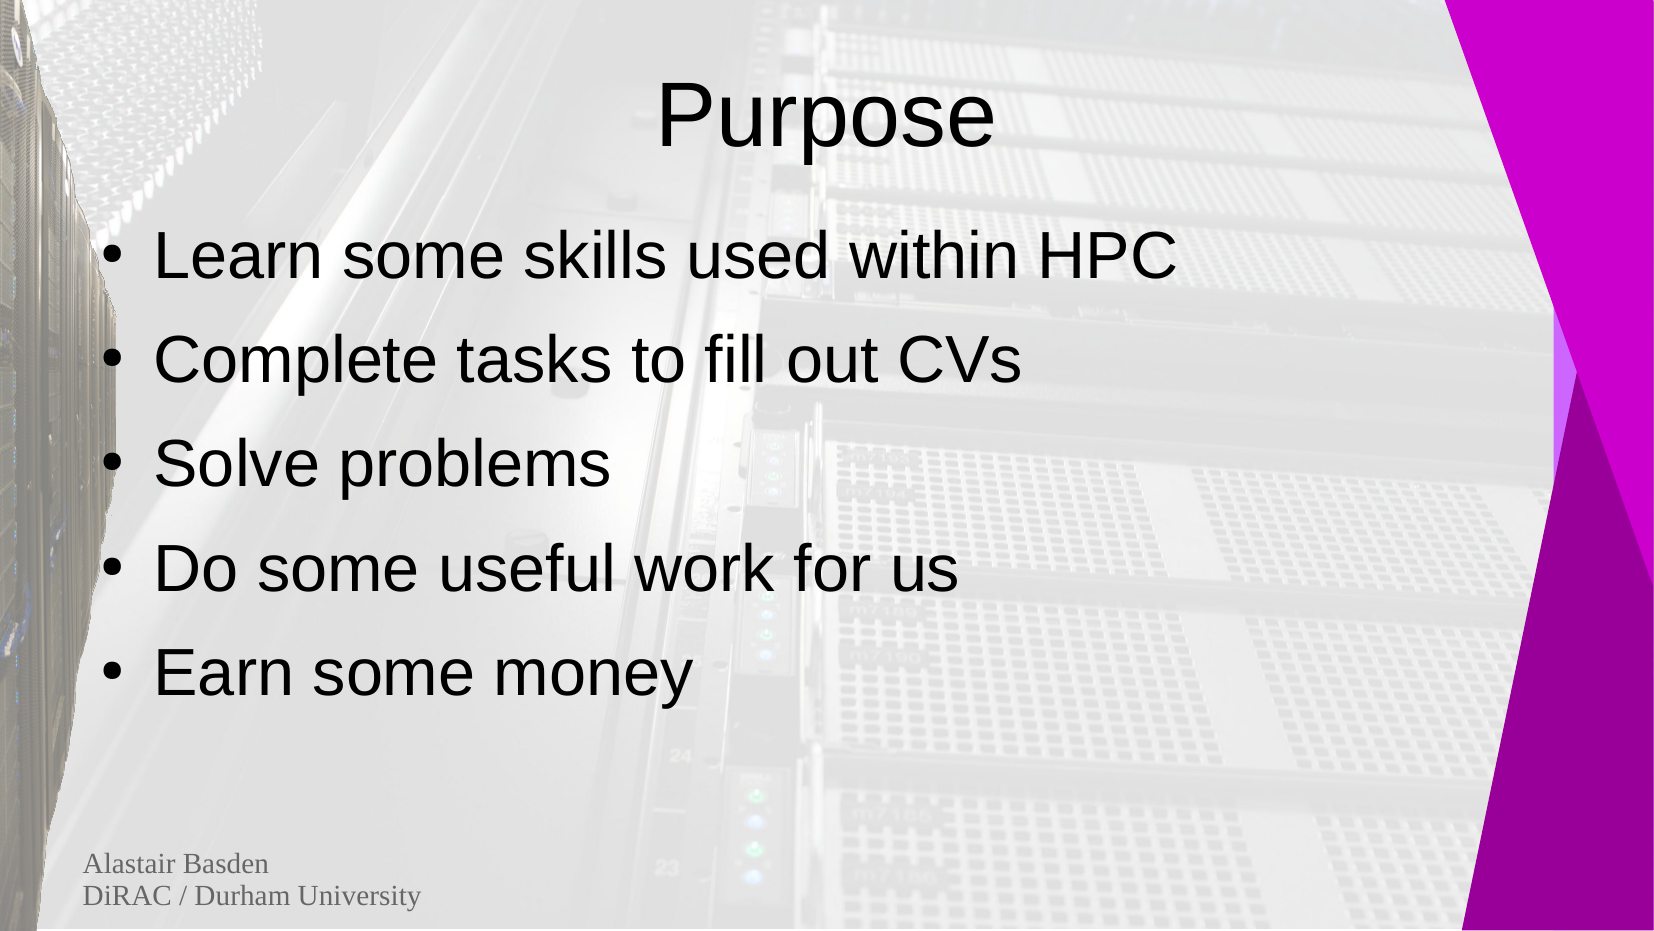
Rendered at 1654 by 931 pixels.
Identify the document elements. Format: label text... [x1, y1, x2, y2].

picture [0, 0, 1521, 931]
title Purpose [82, 37, 1571, 193]
list Learn some skills used within HPC Complete tasks to fill out CVs Solve problems Do some useful work for us Earn some money [82, 217, 1571, 758]
